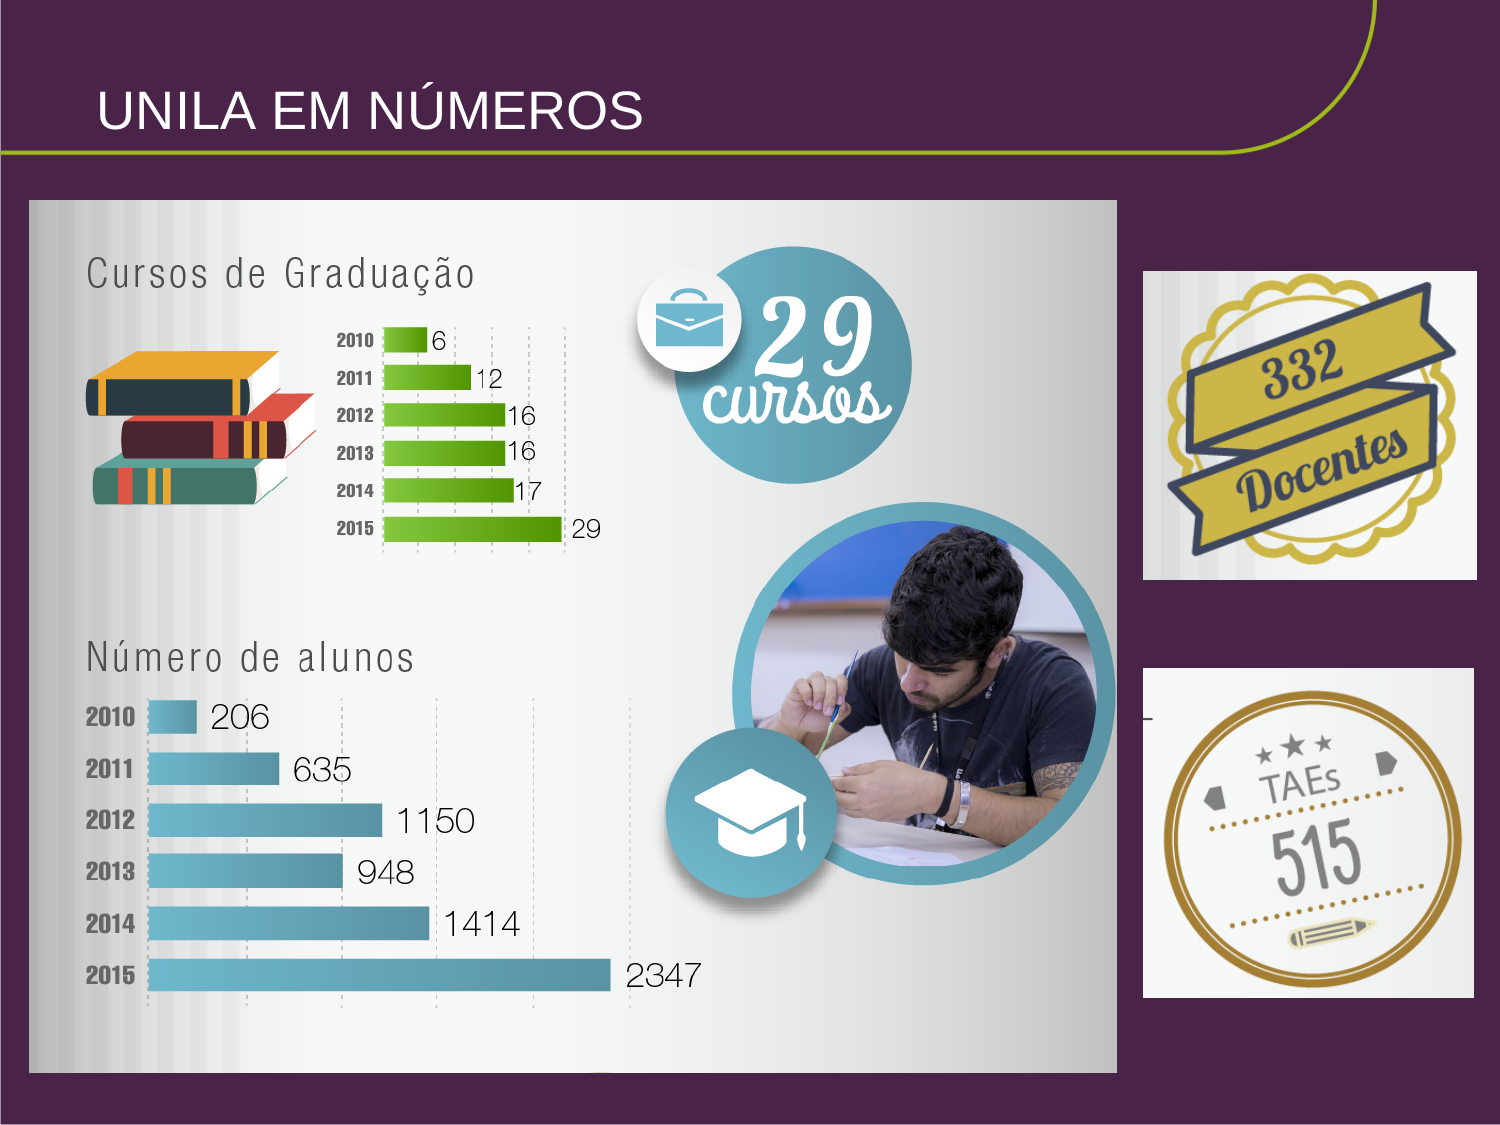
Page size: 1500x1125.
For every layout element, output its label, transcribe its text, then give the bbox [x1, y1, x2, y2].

picture [0, 0, 1500, 1125]
text_box UNILA EM NÚMEROS [81, 67, 1058, 149]
